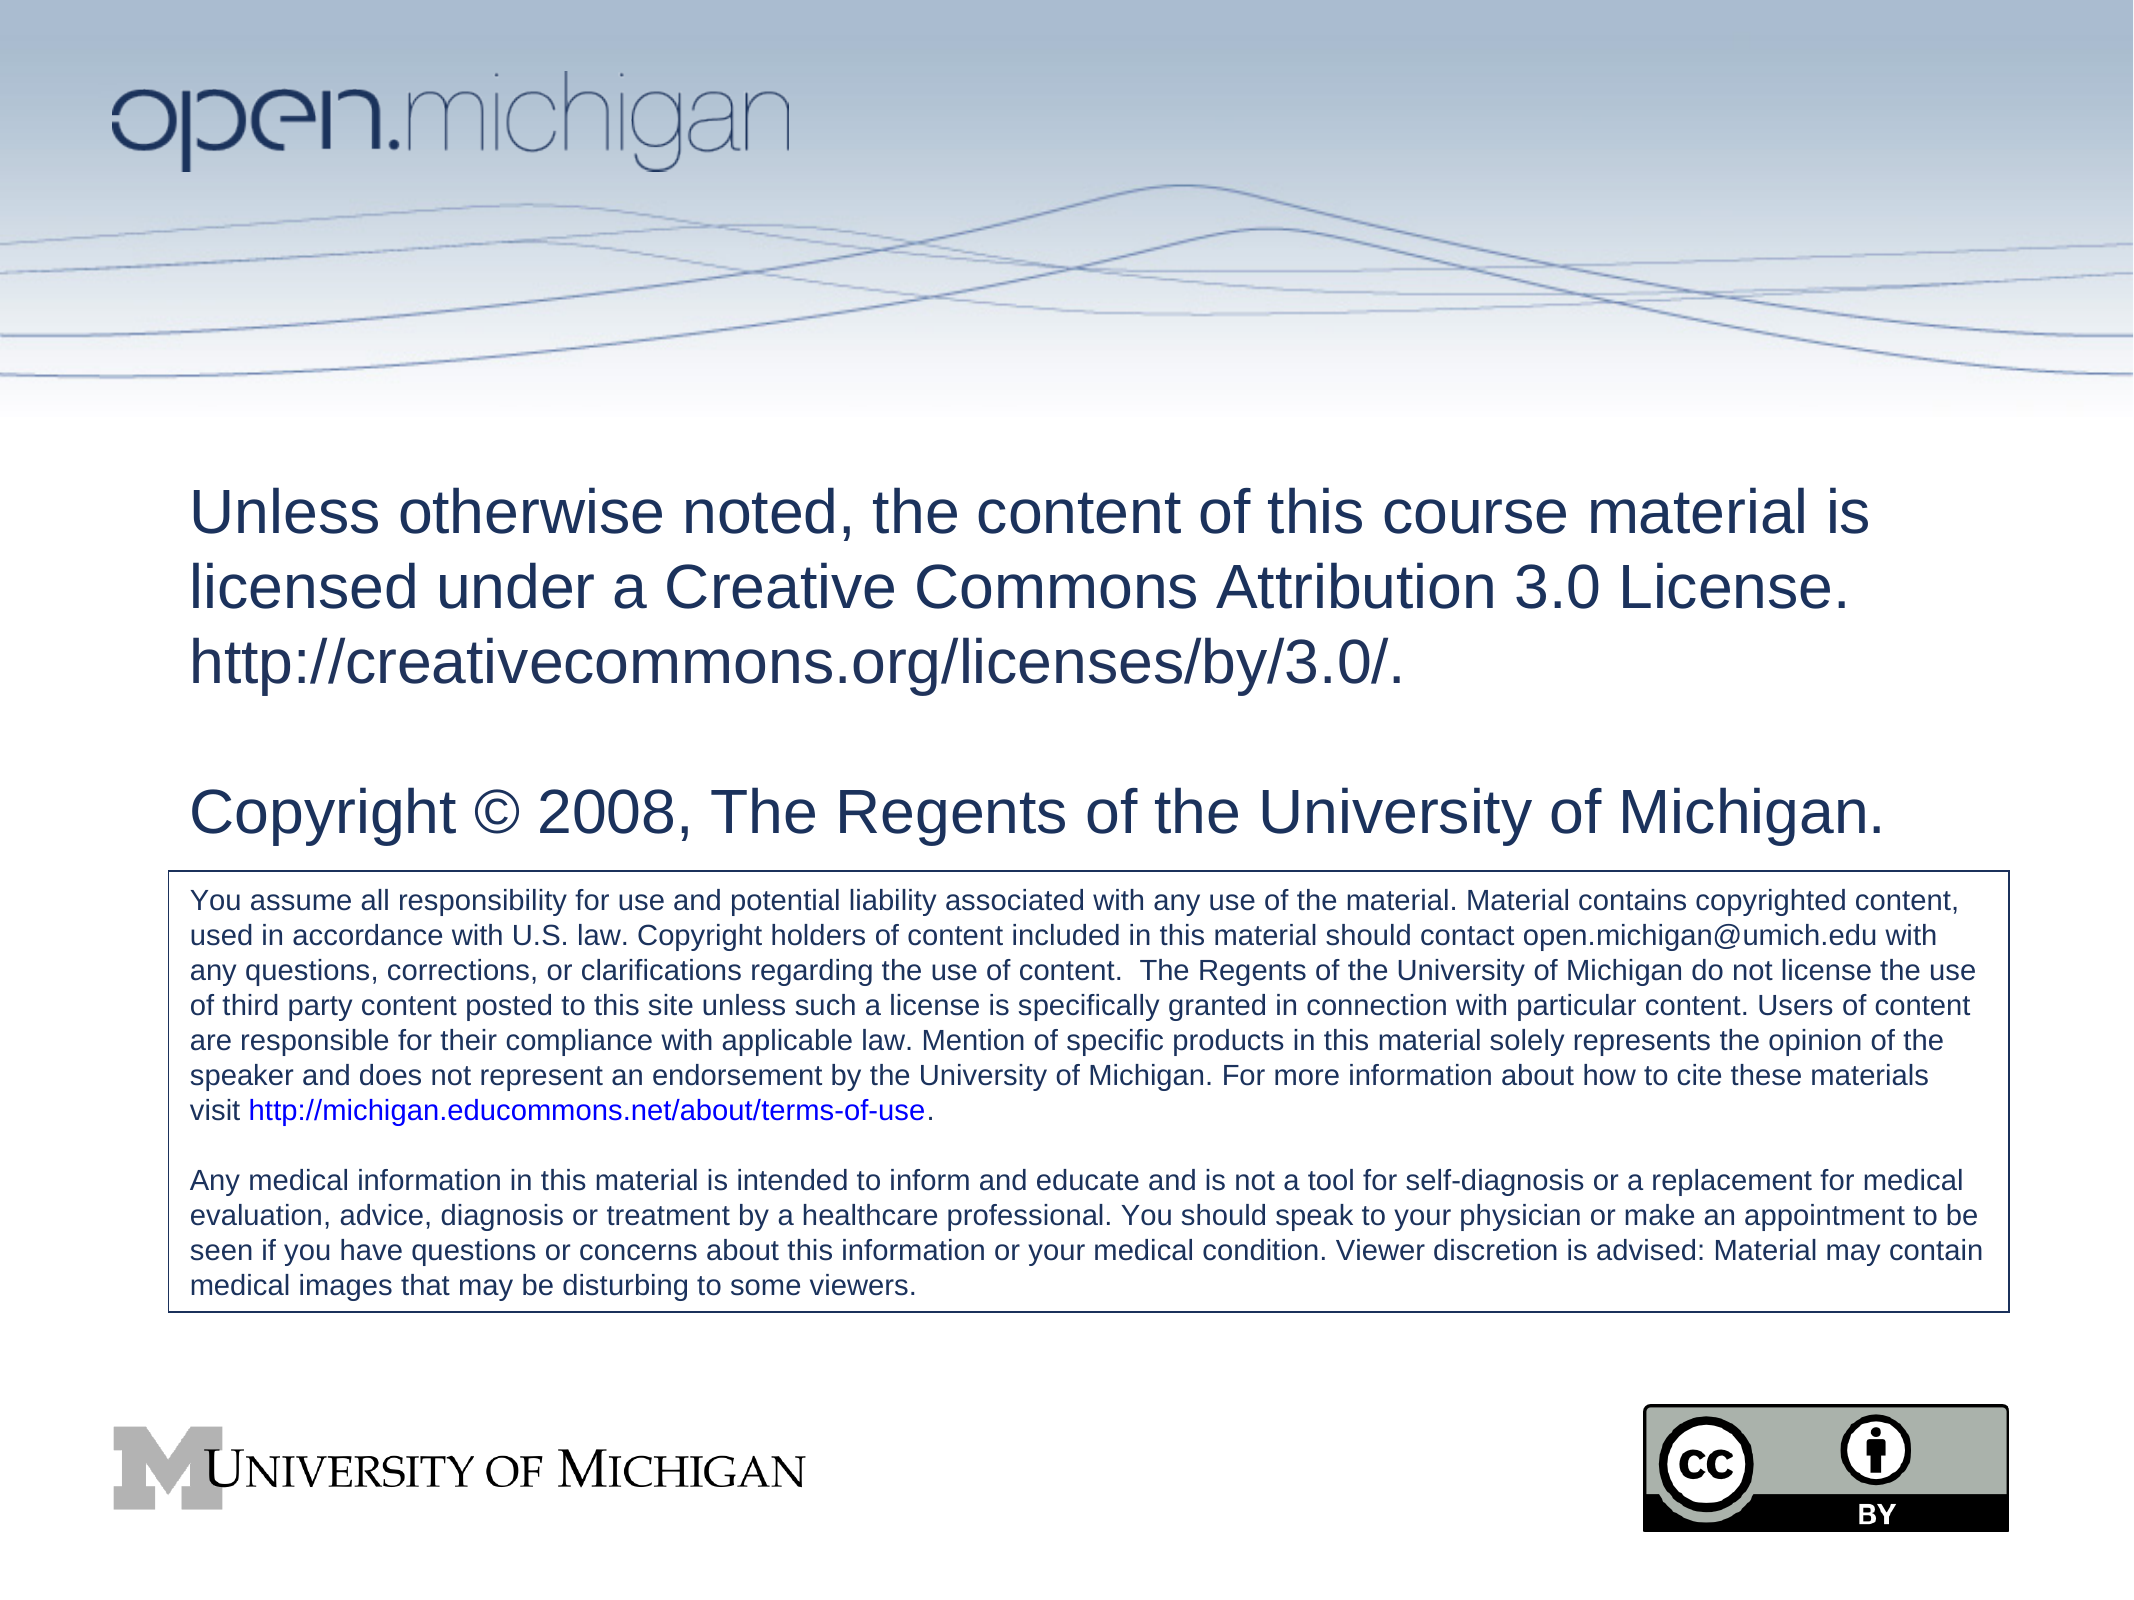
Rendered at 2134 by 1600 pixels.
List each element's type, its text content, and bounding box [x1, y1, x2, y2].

text_box You assume all responsibility for use and potential liability associated with any use of the material. Material contains copyrighted content, used in accordance with U.S. law. Copyright holders of content included in this material should contact open.michigan@umich.edu with any questions, corrections, or clarifications regarding the use of content. The Regents of the University of Michigan do not license the use of third party content posted to this site unless such a license is specifically granted in connection with particular content. Users of content are responsible for their compliance with applicable law. Mention of specific products in this material solely represents the opinion of the speaker and does not represent an endorsement by the University of Michigan. For more information about how to cite these materials visit http://michigan.educommons.net/about/terms-of-use. Any medical information in this material is intended to inform and educate and is not a tool for self-diagnosis or a replacement for medical evaluation, advice, diagnosis or treatment by a healthcare professional. You should speak to your physician or make an appointment to be seen if you have questions or concerns about this information or your medical condition. Viewer discretion is advised: Material may contain medical images that may be disturbing to some viewers. [168, 871, 2009, 1313]
text_box Unless otherwise noted, the content of this course material is licensed under a Creative Commons Attribution 3.0 License. http://creativecommons.org/licenses/by/3.0/. Copyright © 2008, The Regents of the University of Michigan. [168, 460, 2009, 857]
picture [112, 1425, 806, 1511]
picture [1643, 1404, 2009, 1532]
picture [0, 0, 2134, 417]
